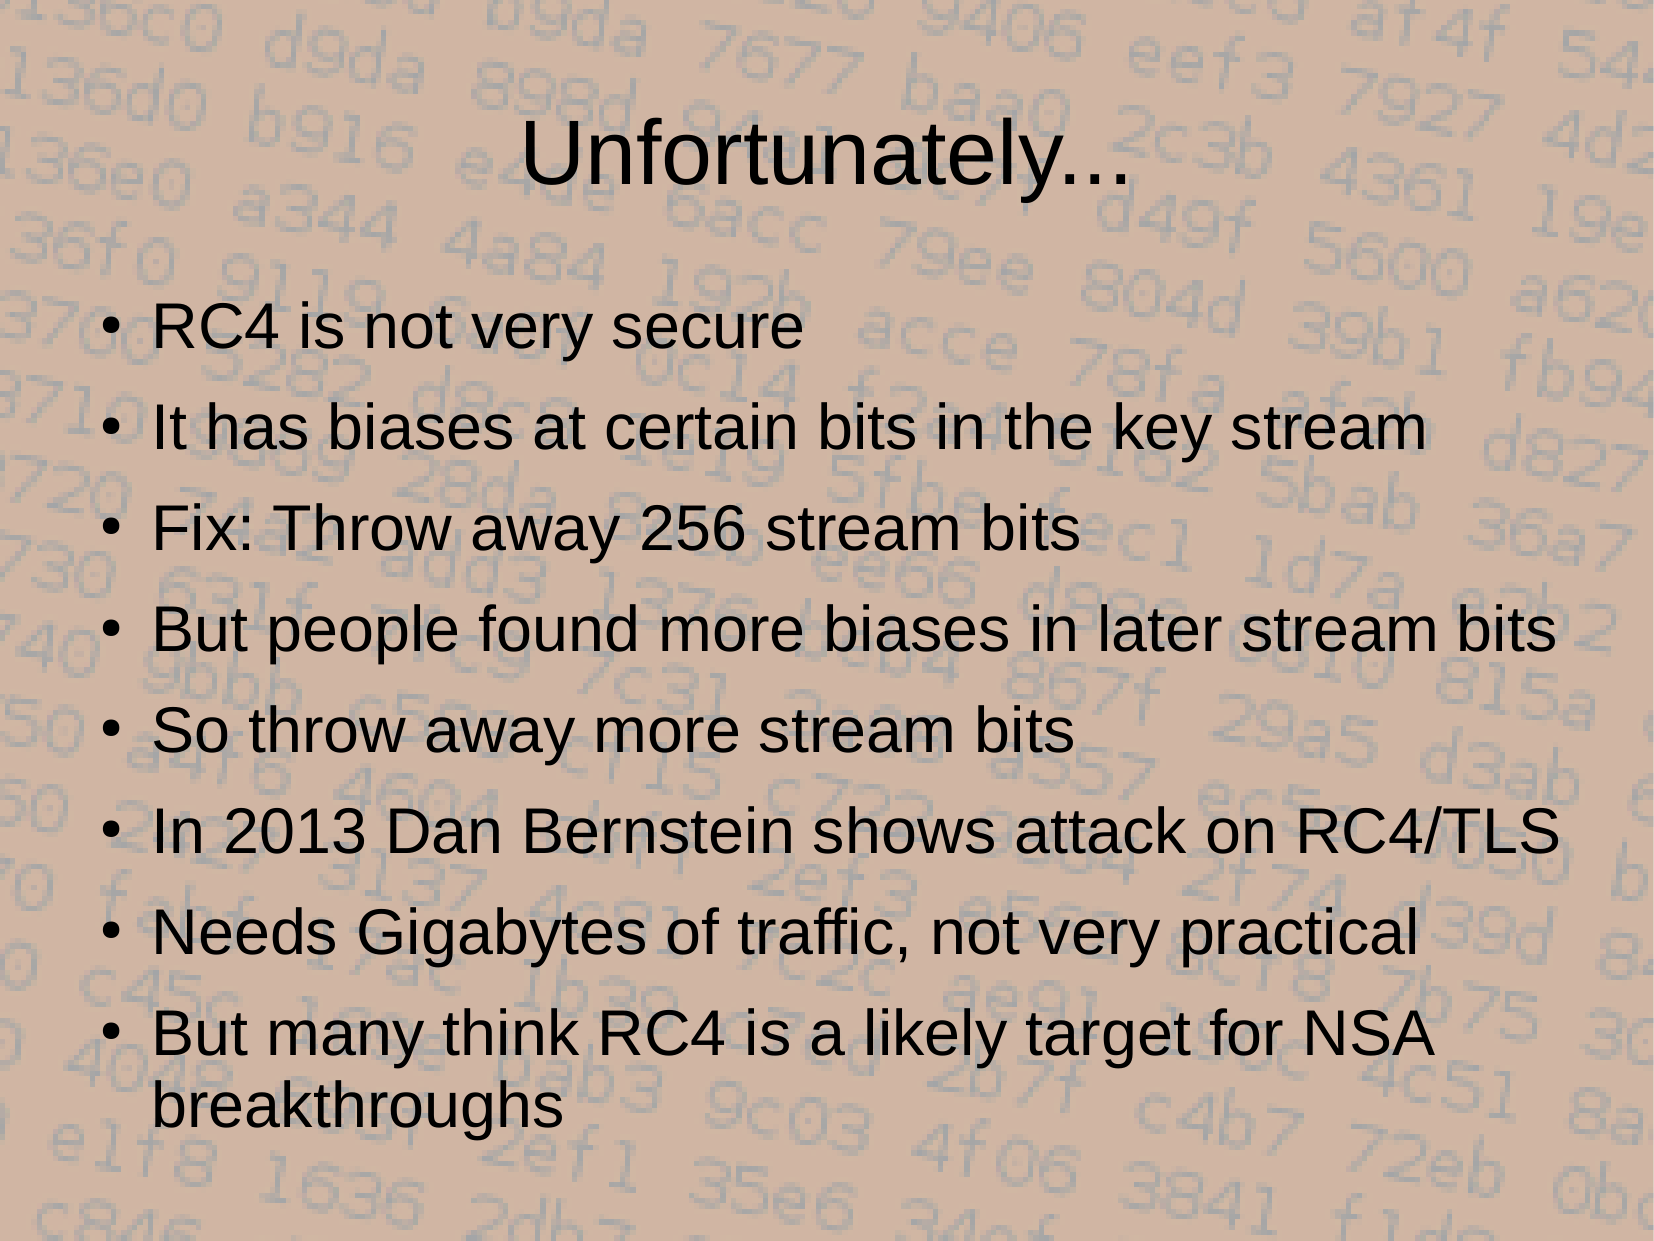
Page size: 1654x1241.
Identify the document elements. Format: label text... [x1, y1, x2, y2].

list RC4 is not very secure It has biases at certain bits in the key stream Fix: Throw away 256 stream bits But people found more biases in later stream bits So throw away more stream bits In 2013 Dan Bernstein shows attack on RC4/TLS Needs Gigabytes of traffic, not very practical But many think RC4 is a likely target for NSA breakthroughs [82, 290, 1571, 1193]
picture [0, 0, 1654, 1241]
title Unfortunately... [82, 49, 1571, 257]
